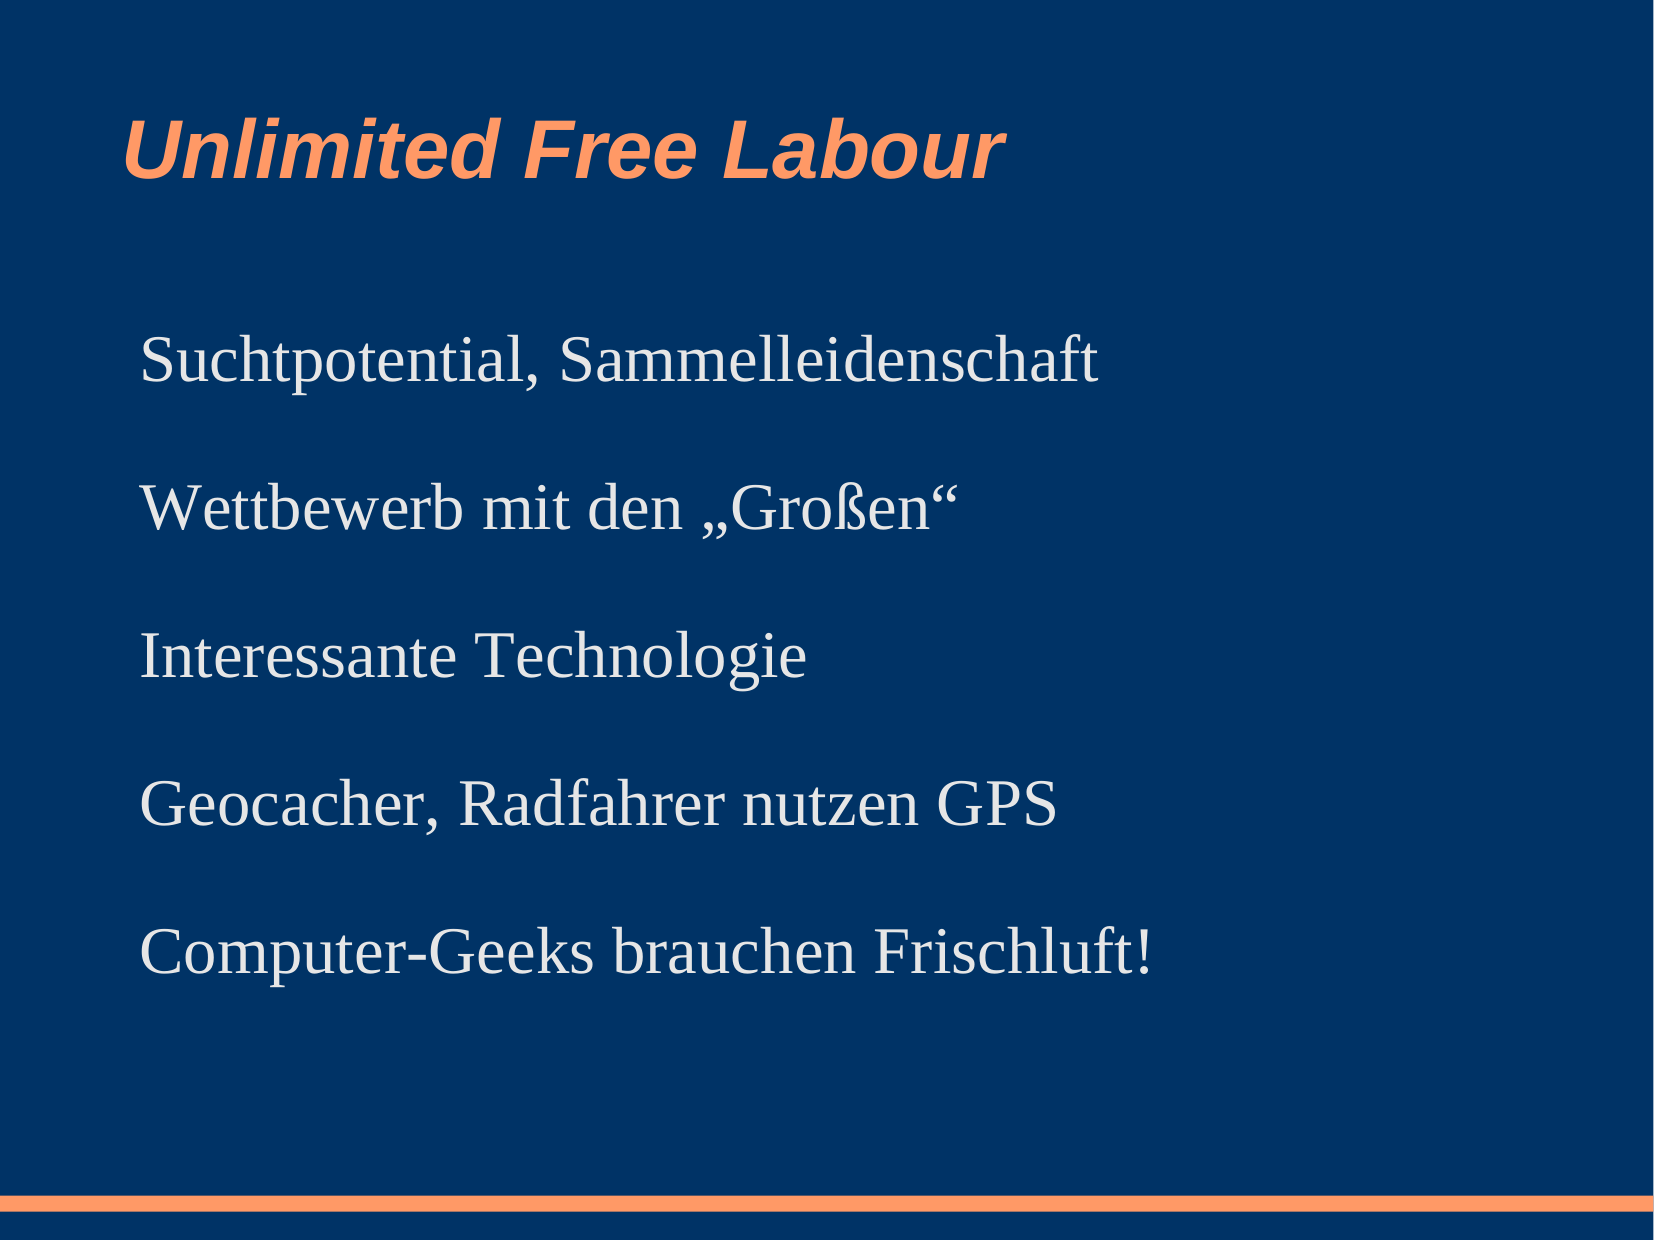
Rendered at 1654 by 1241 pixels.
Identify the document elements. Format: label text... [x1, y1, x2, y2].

title Unlimited Free Labour [121, 53, 1534, 247]
list Suchtpotential, Sammelleidenschaft Wettbewerb mit den „Großen“ Interessante Technologie Geocacher, Radfahrer nutzen GPS Computer-Geeks brauchen Frischluft! [121, 322, 1561, 1118]
